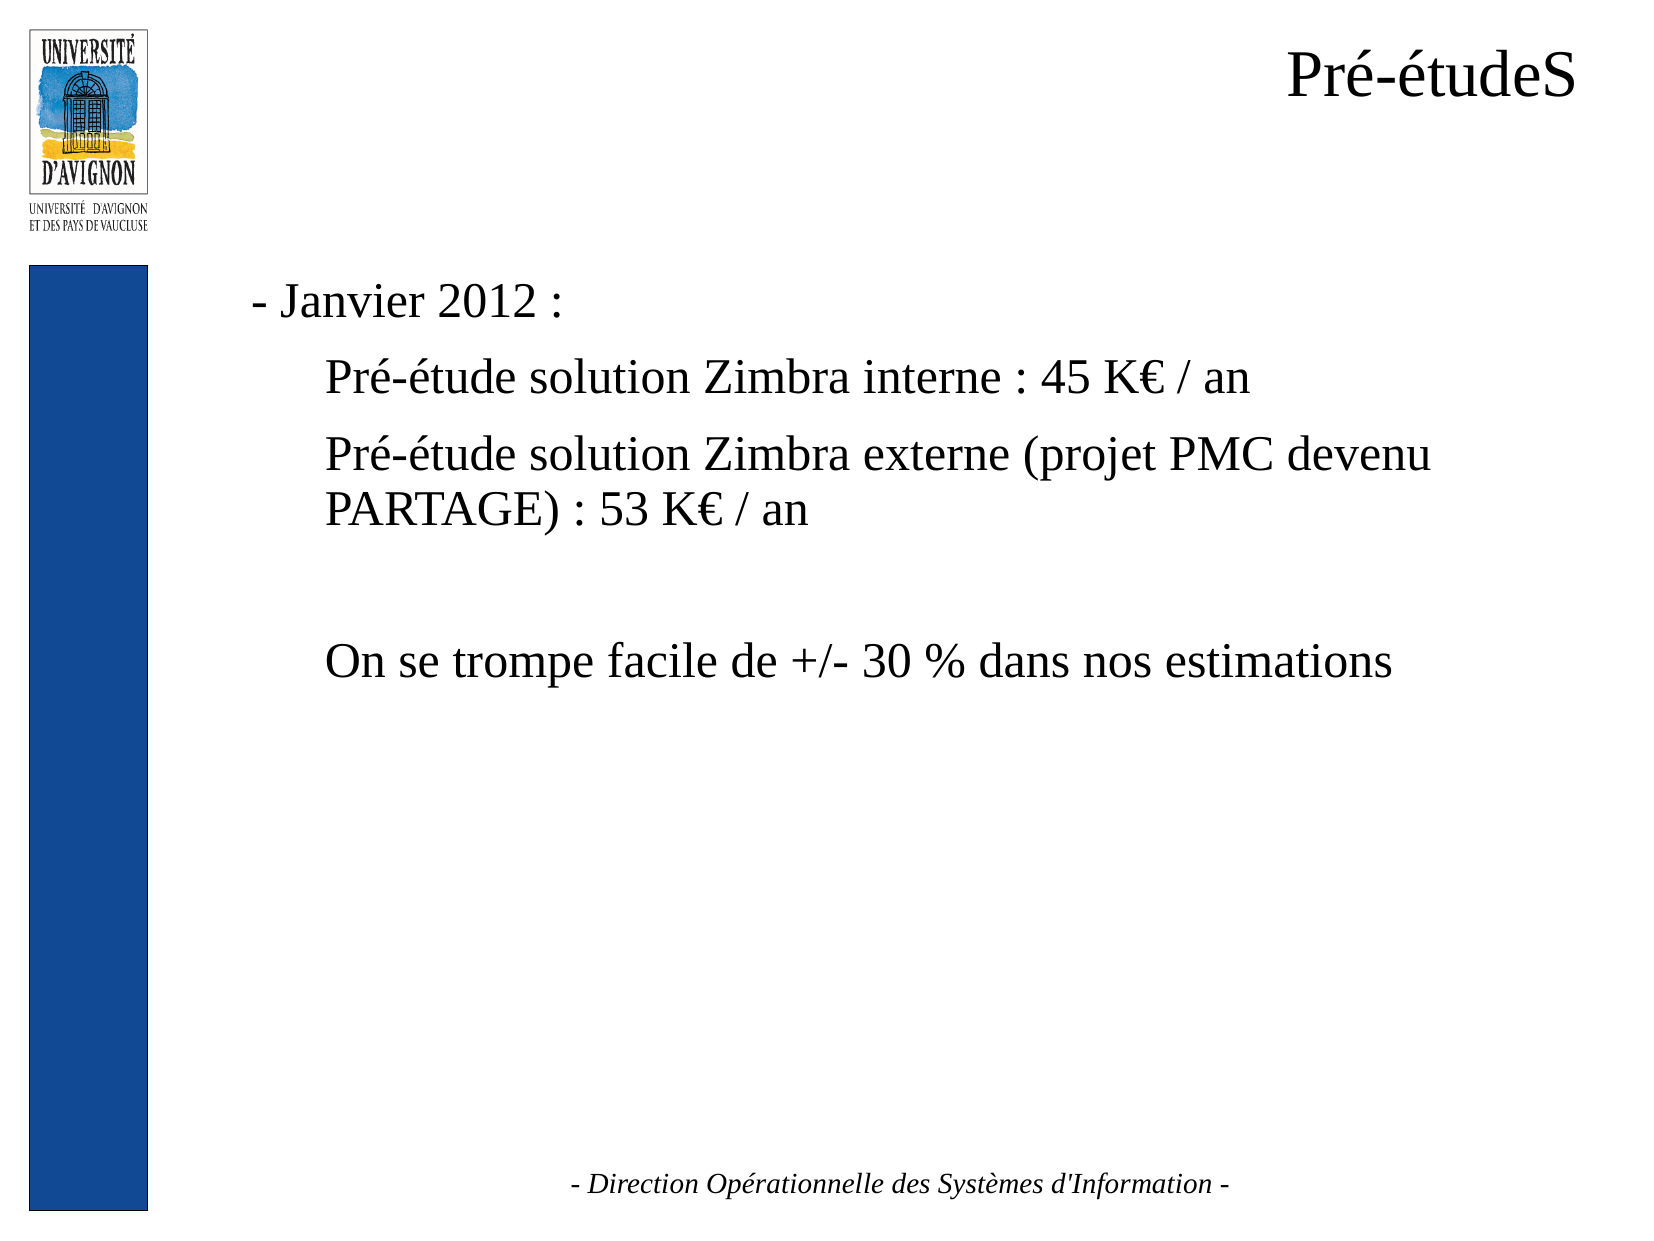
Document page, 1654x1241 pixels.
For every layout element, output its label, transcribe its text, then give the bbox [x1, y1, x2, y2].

text_box - Direction Opérationnelle des Systèmes d'Information - [236, 1160, 1566, 1208]
text_box [29, 265, 148, 1211]
text_box - Janvier 2012 : Pré-étude solution Zimbra interne : 45 K€ / an Pré-étude solution Zimbra externe (projet PMC devenu PARTAGE) : 53 K€ / an On se trompe facile de +/- 30 % dans nos estimations [236, 265, 1536, 696]
picture [29, 29, 148, 236]
text_box Pré-étudeS [177, 29, 1595, 119]
